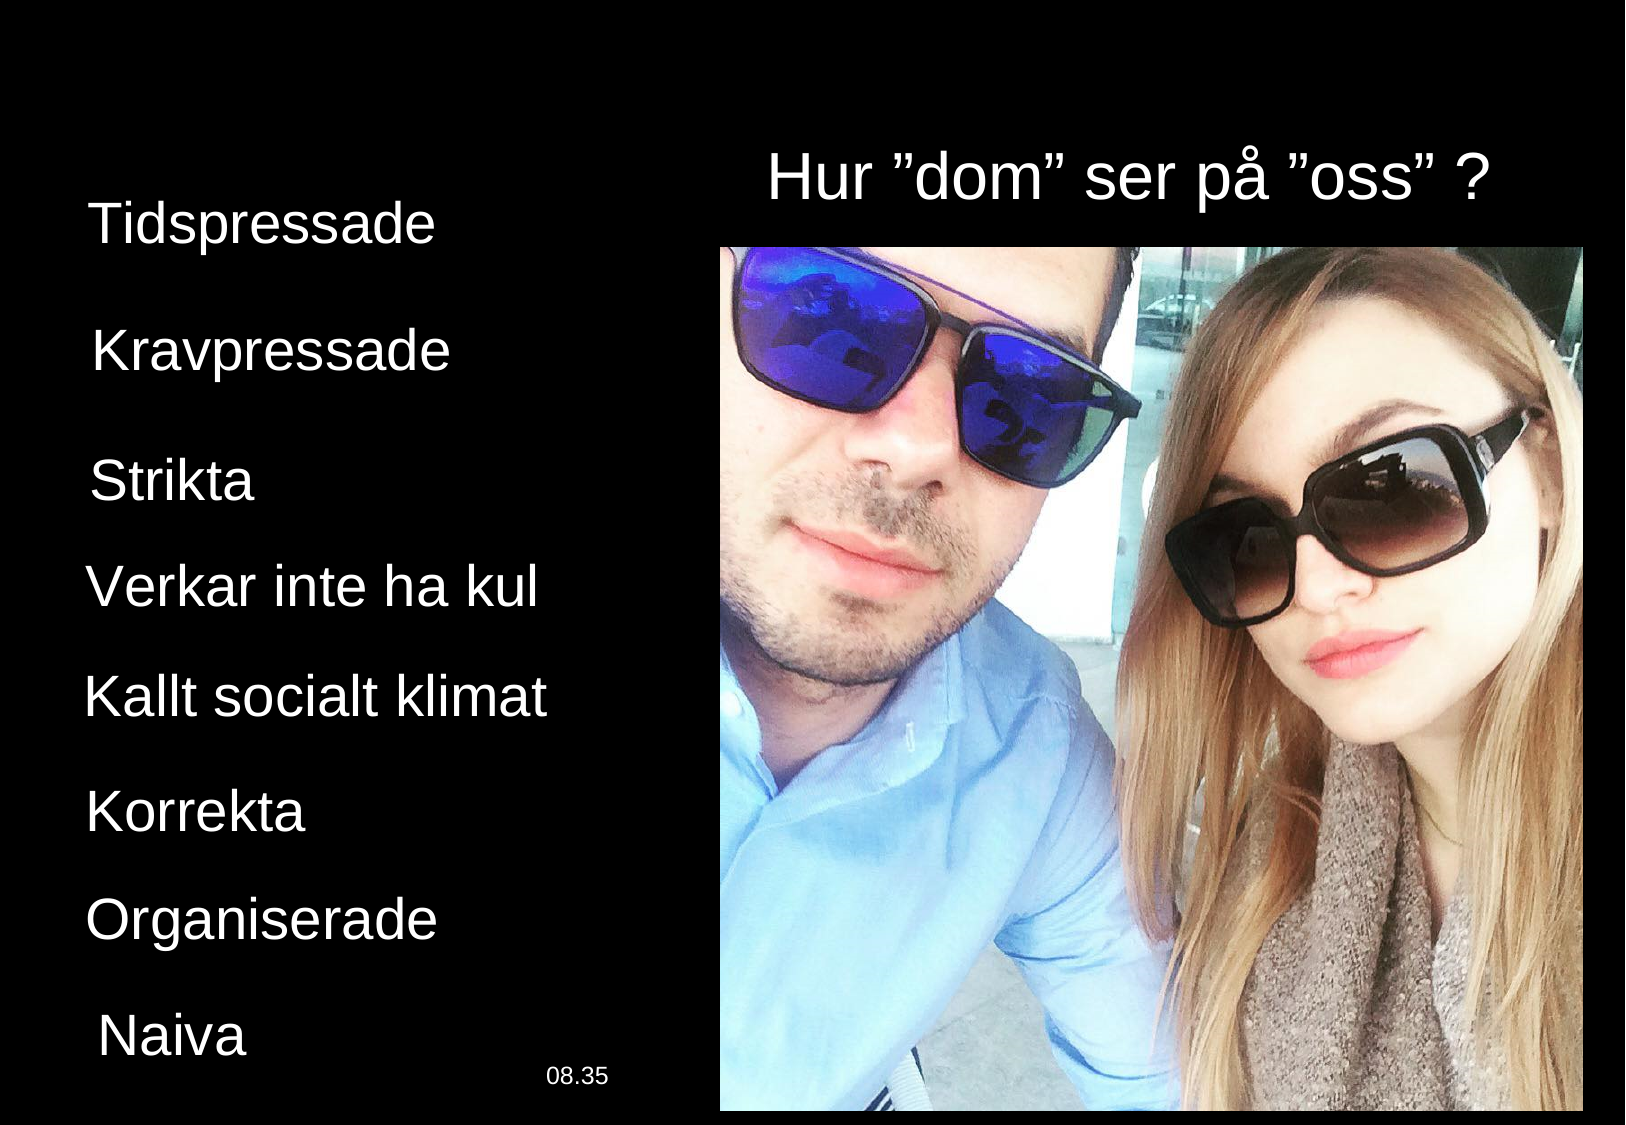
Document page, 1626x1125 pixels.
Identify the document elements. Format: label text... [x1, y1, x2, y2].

text_box Korrekta [70, 765, 337, 851]
text_box Tidspressade [72, 177, 457, 267]
text_box Kravpressade [76, 304, 520, 390]
picture [720, 247, 1583, 1111]
text_box Strikta [74, 434, 319, 520]
text_box Hur ”dom” ser på ”oss” ? [659, 125, 1626, 231]
text_box Kallt socialt klimat [69, 650, 579, 736]
text_box Organiserade [70, 874, 514, 959]
text_box 08.35 [531, 1052, 624, 1098]
text_box Naiva [82, 989, 349, 1075]
text_box Verkar inte ha kul [70, 541, 574, 627]
